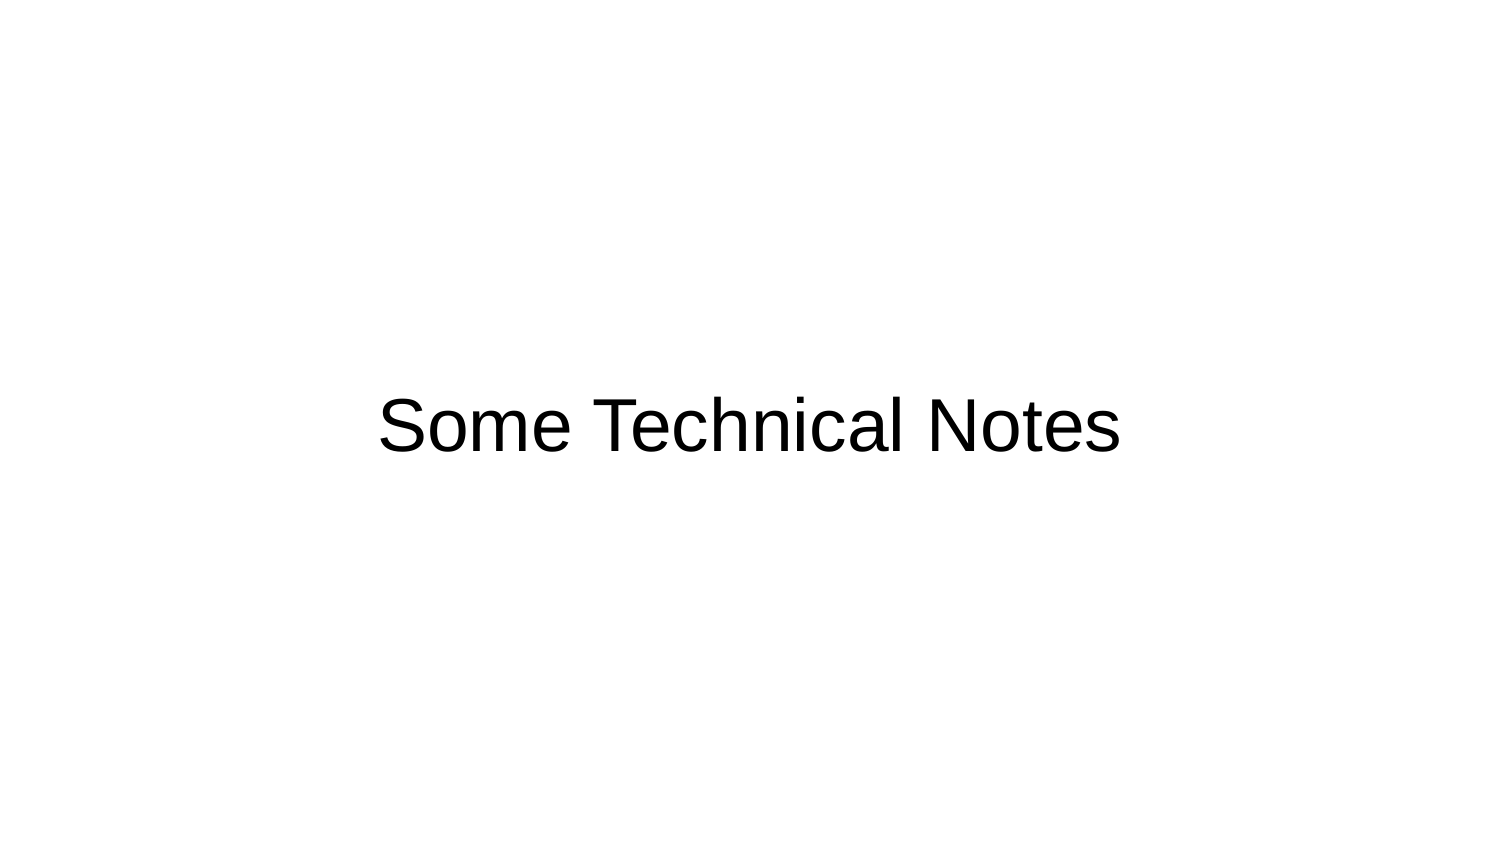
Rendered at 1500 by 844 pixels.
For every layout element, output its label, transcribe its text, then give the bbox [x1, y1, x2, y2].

title Some Technical Notes [51, 352, 1449, 491]
